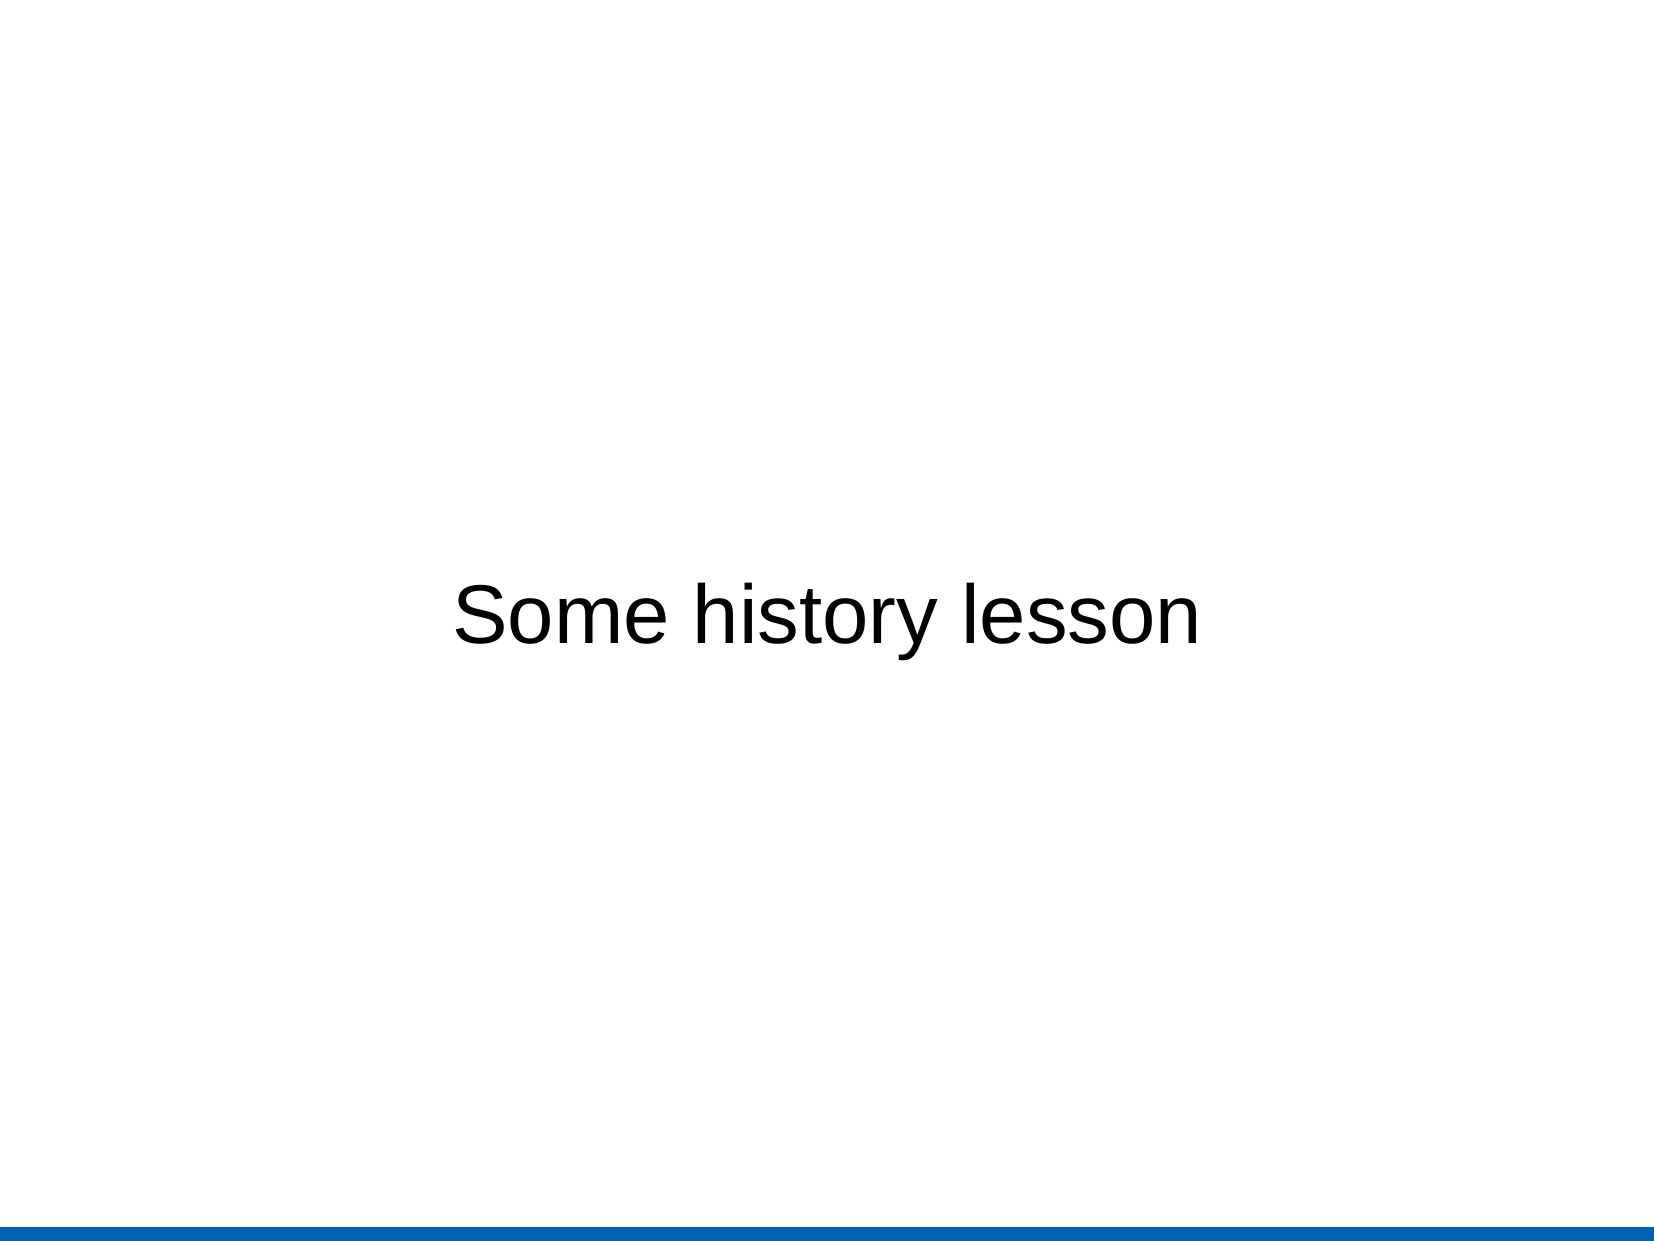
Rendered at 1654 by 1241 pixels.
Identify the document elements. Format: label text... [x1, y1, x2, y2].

subtitle Some history lesson [121, 112, 1534, 1117]
